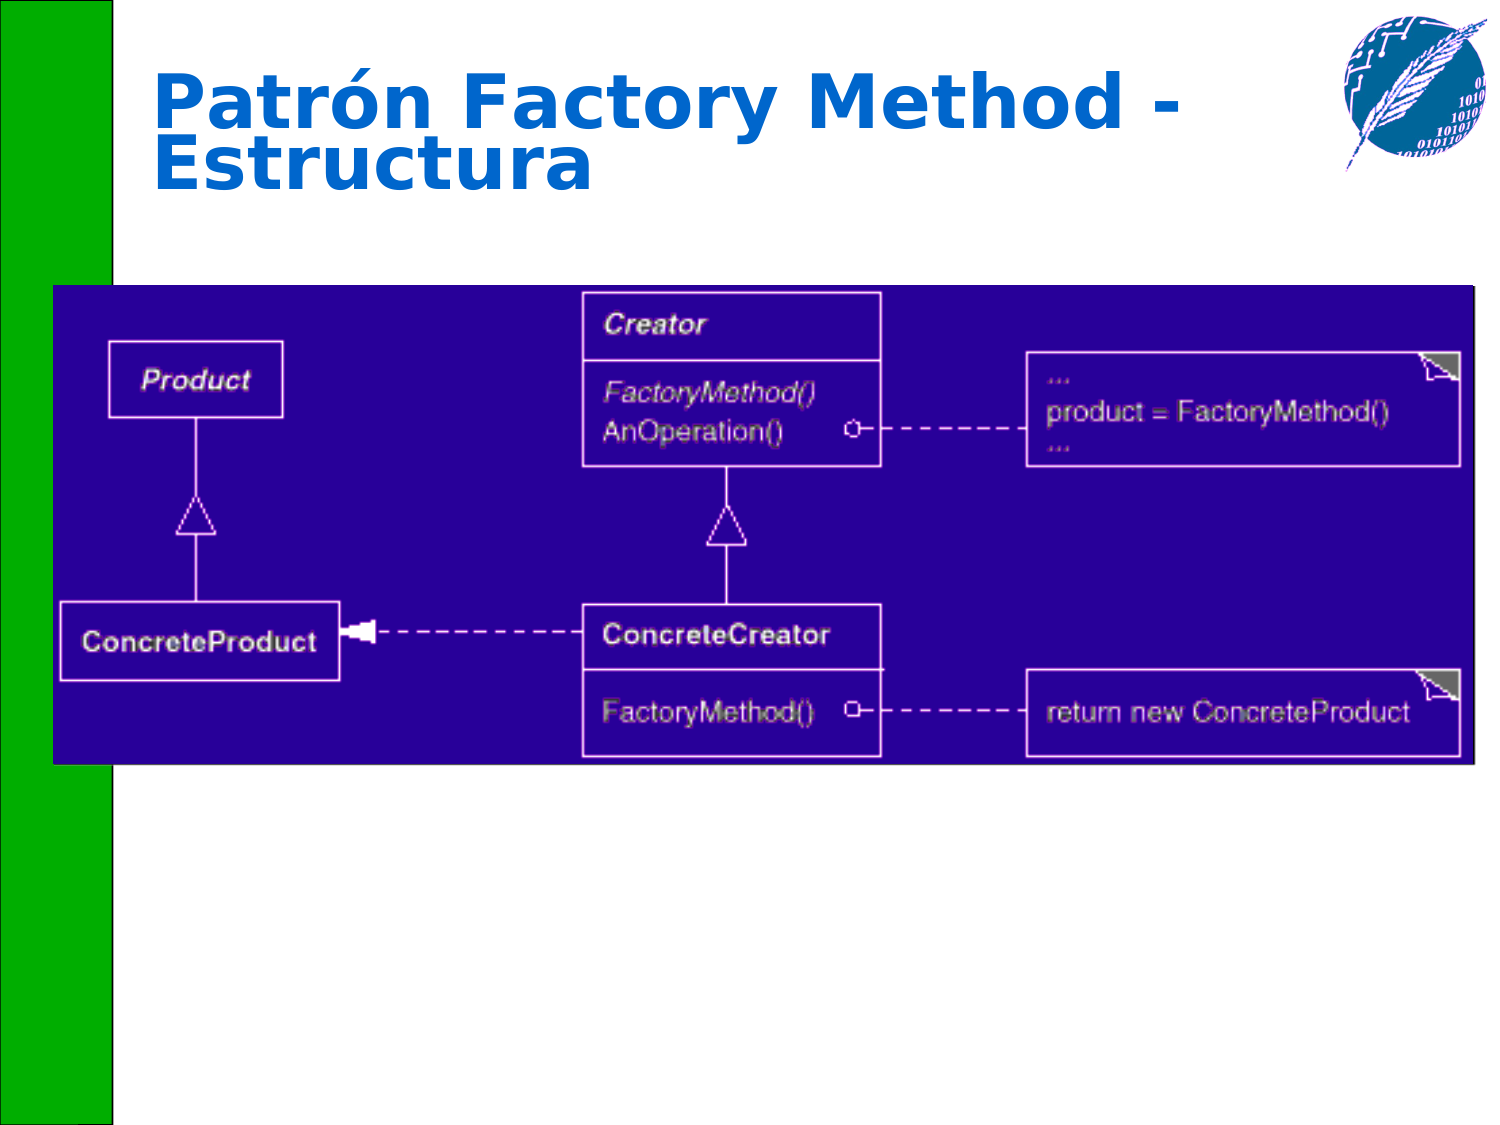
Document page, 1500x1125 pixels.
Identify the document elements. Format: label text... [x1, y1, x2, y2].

picture [1417, 140, 1425, 149]
title Patrón Factory Method - Estructura [136, 47, 1411, 235]
picture [1341, 15, 1488, 172]
picture [52, 284, 1473, 764]
